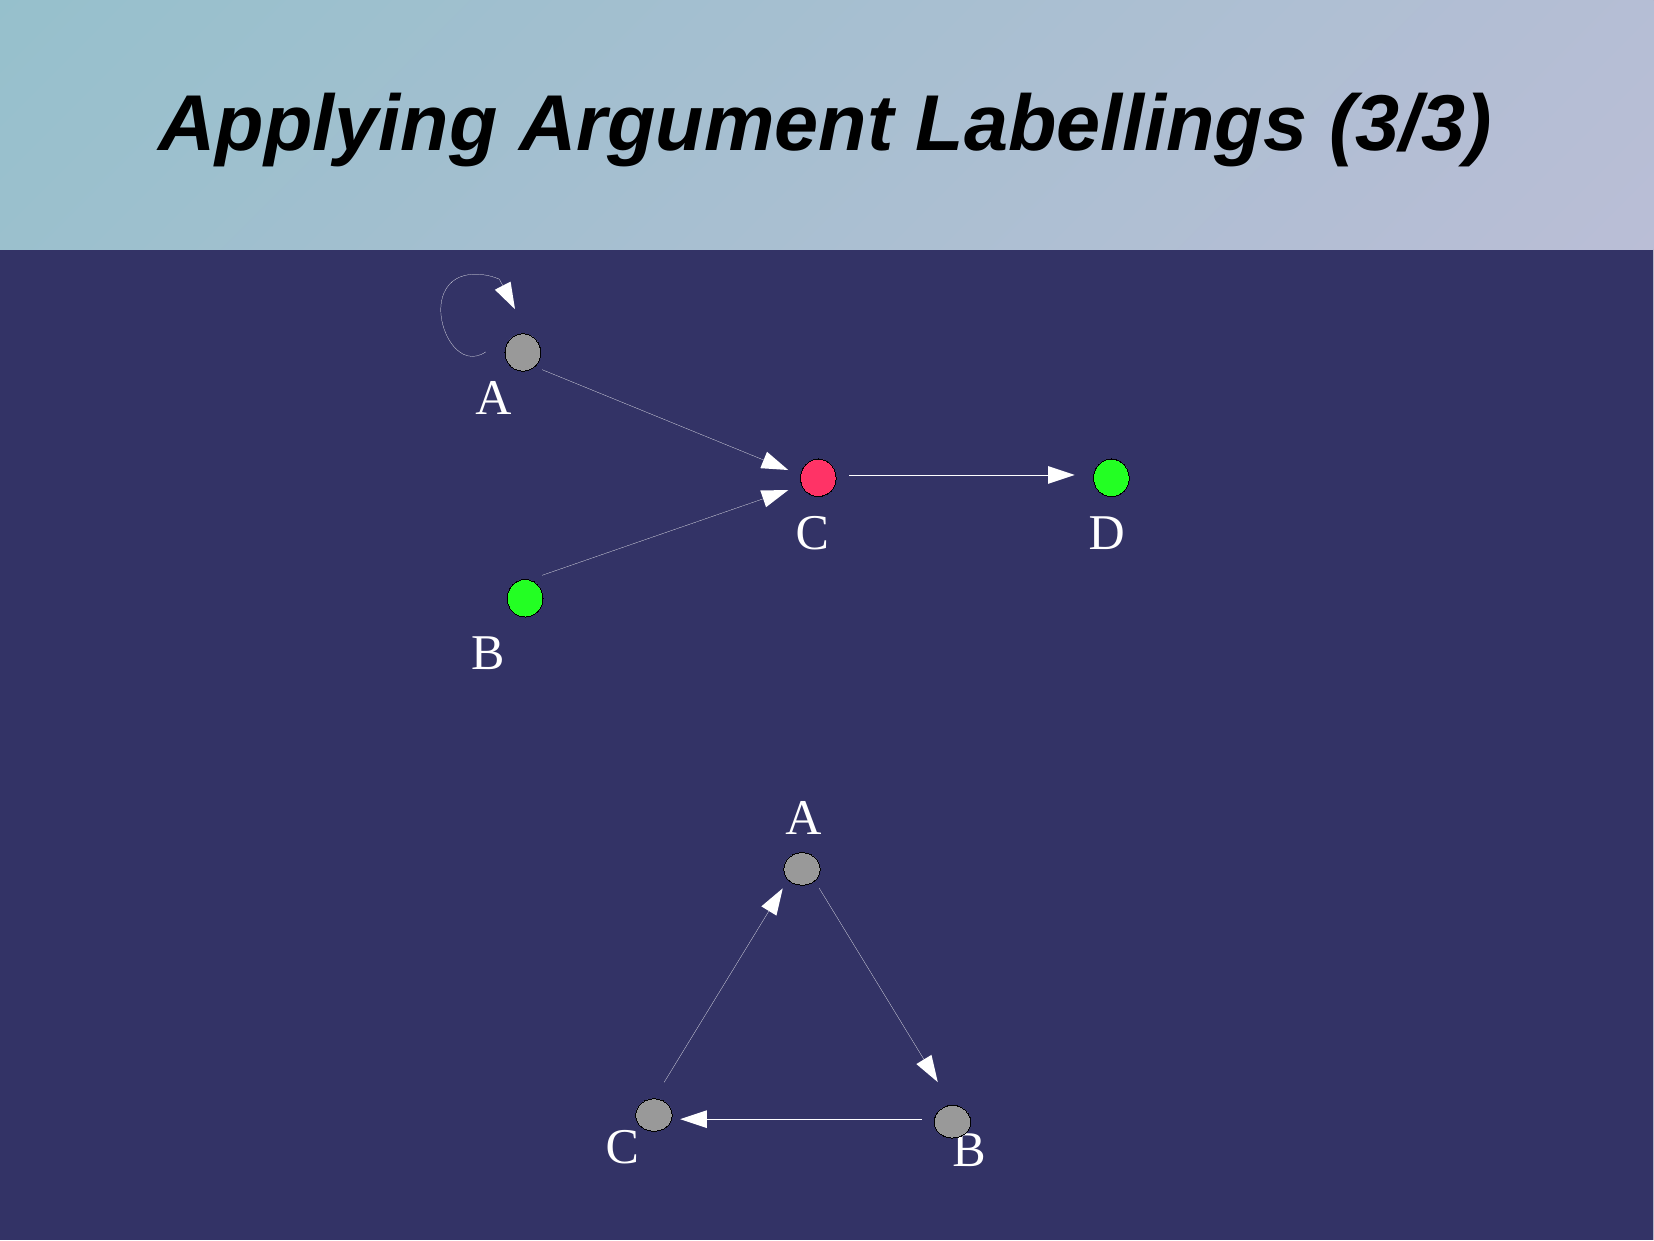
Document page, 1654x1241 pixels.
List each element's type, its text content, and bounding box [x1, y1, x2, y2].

text_box A [785, 790, 828, 861]
text_box [504, 333, 541, 372]
text_box A [475, 369, 518, 474]
text_box [800, 458, 837, 497]
text_box B [952, 1121, 995, 1212]
text_box [635, 1098, 673, 1132]
text_box [934, 1105, 971, 1139]
text_box [507, 579, 544, 618]
text_box C [605, 1119, 652, 1210]
text_box D [1088, 504, 1134, 609]
title Applying Argument Labellings (3/3) [0, 19, 1653, 227]
text_box C [795, 504, 841, 609]
text_box [783, 861, 821, 886]
text_box [1093, 458, 1130, 497]
text_box B [470, 625, 513, 730]
